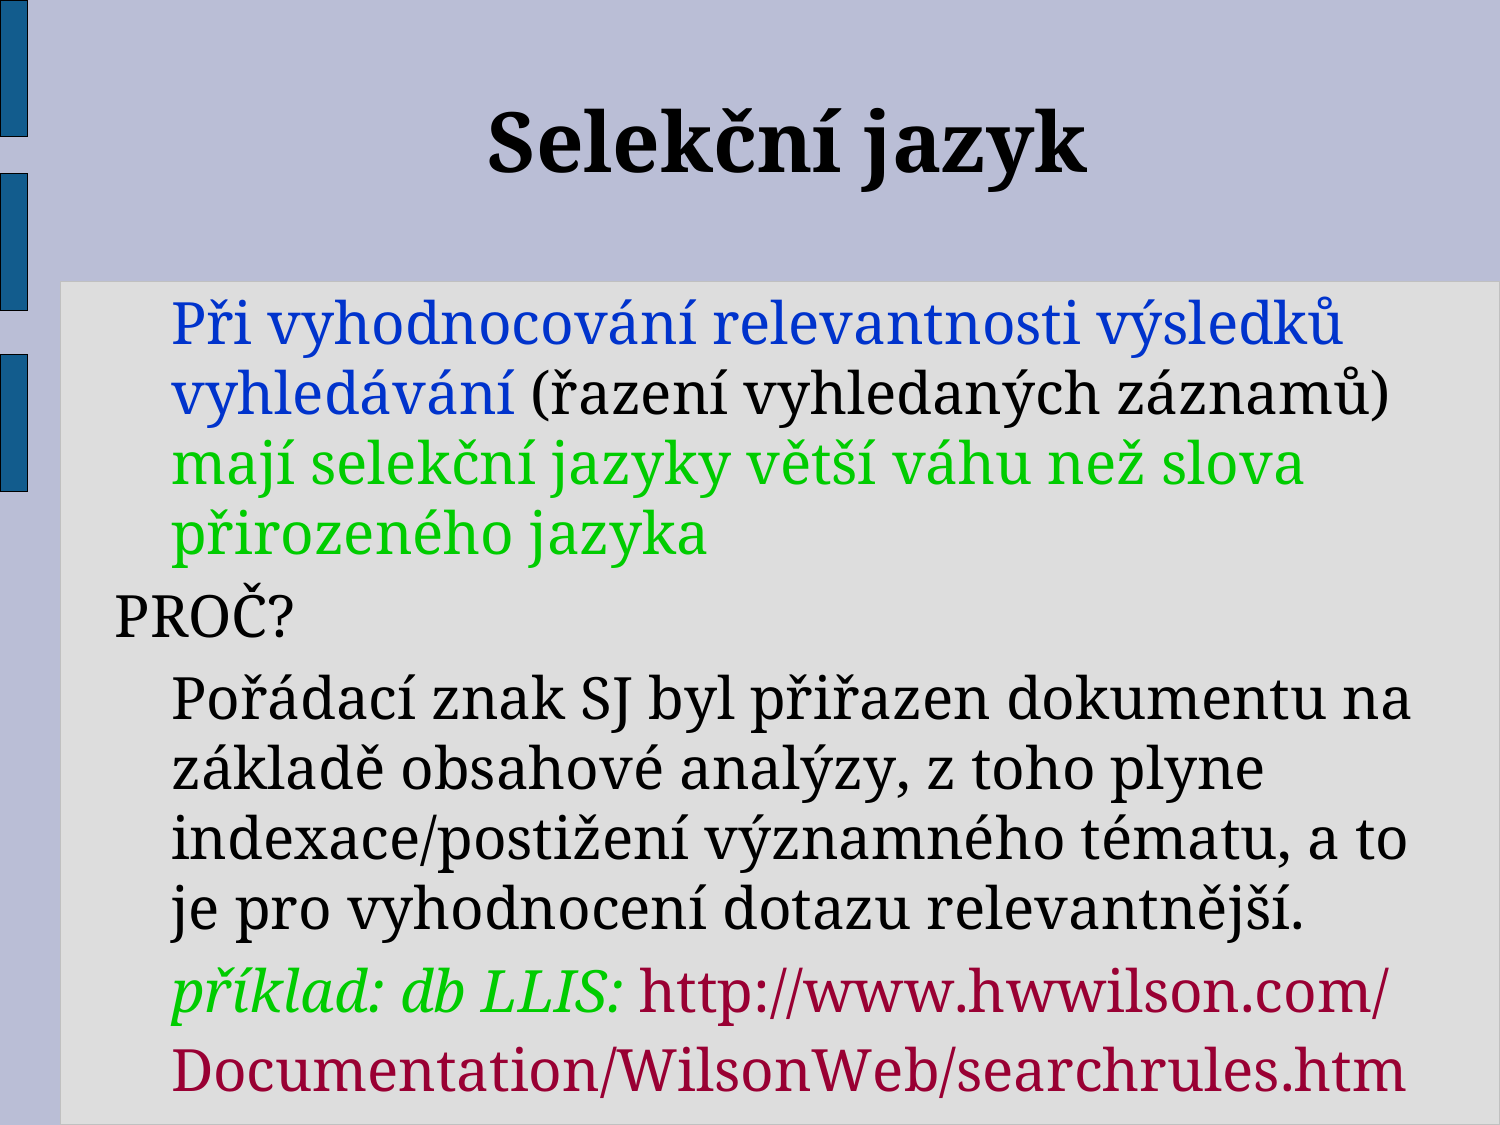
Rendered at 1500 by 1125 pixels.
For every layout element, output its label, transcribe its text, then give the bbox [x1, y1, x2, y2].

list Při vyhodnocování relevantnosti výsledků vyhledávání (řazení vyhledaných záznamů) mají selekční jazyky větší váhu než slova přirozeného jazyka PROČ? Pořádací znak SJ byl přiřazen dokumentu na základě obsahové analýzy, z toho plyne indexace/postižení významného tématu, a to je pro vyhodnocení dotazu relevantnější. příklad: db LLIS: http://www.hwwilson.com/Documentation/WilsonWeb/searchrules.htm [100, 278, 1437, 1102]
title Selekční jazyk [150, 45, 1426, 234]
